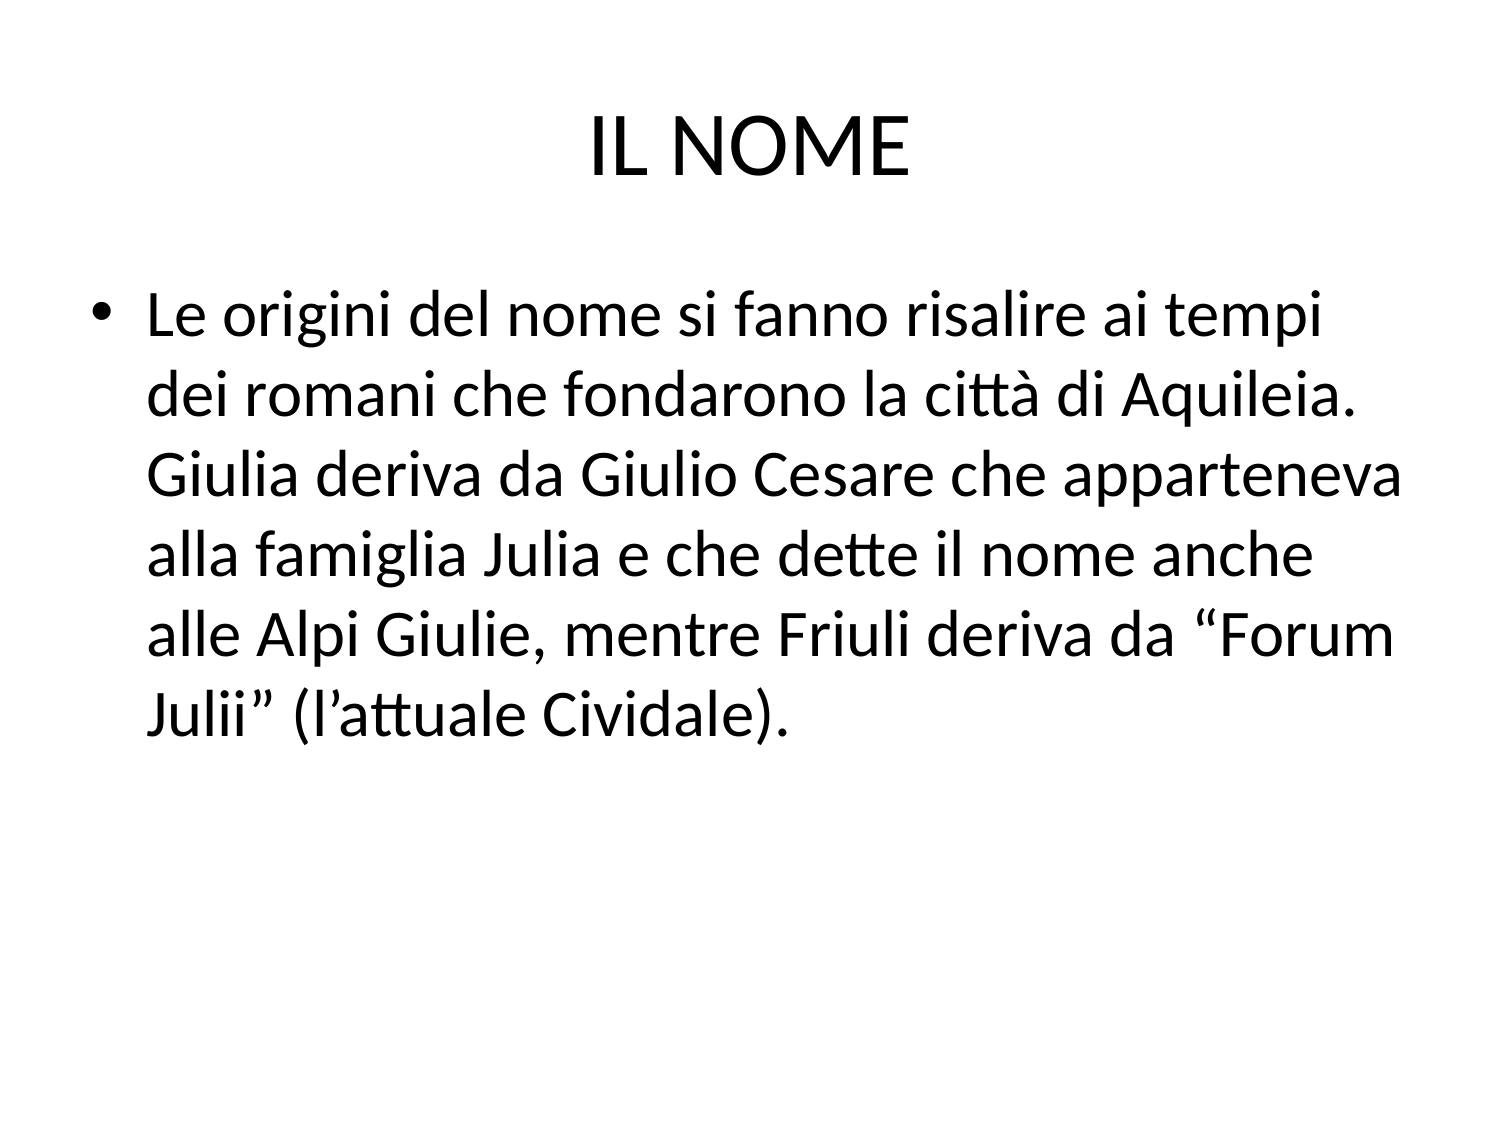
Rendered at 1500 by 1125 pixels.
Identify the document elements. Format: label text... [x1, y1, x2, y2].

list Le origini del nome si fanno risalire ai tempi dei romani che fondarono la città di Aquileia. Giulia deriva da Giulio Cesare che apparteneva alla famiglia Julia e che dette il nome anche alle Alpi Giulie, mentre Friuli deriva da “Forum Julii” (l’attuale Cividale). [75, 262, 1425, 1005]
title IL NOME [75, 45, 1425, 233]
